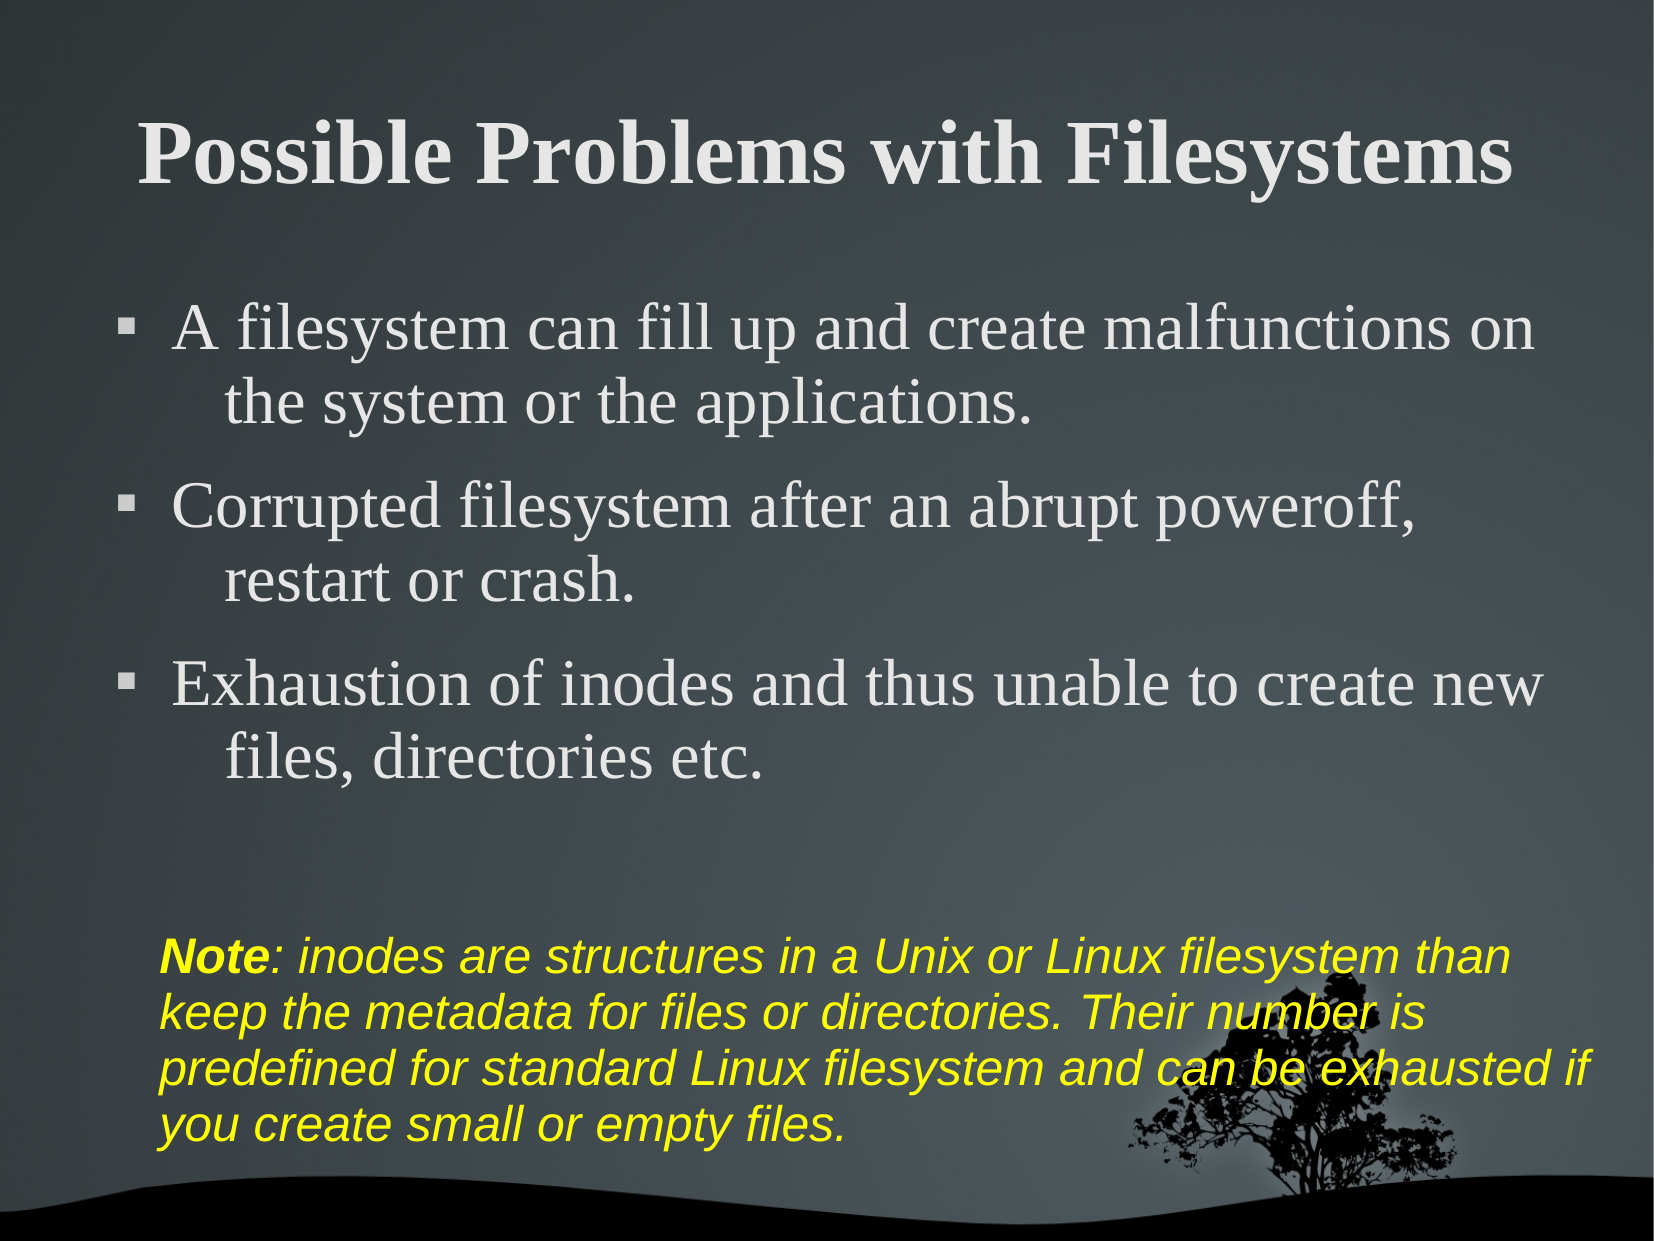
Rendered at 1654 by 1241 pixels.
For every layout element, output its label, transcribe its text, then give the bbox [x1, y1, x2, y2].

text_box Note: inodes are structures in a Unix or Linux filesystem than keep the metadata for files or directories. Their number is predefined for standard Linux filesystem and can be exhausted if you create small or empty files. [88, 872, 1609, 1152]
title Possible Problems with Filesystems [82, 49, 1571, 257]
picture [0, 0, 1654, 1241]
list A filesystem can fill up and create malfunctions on the system or the applications. Corrupted filesystem after an abrupt poweroff, restart or crash. Exhaustion of inodes and thus unable to create new files, directories etc. [82, 290, 1571, 1109]
